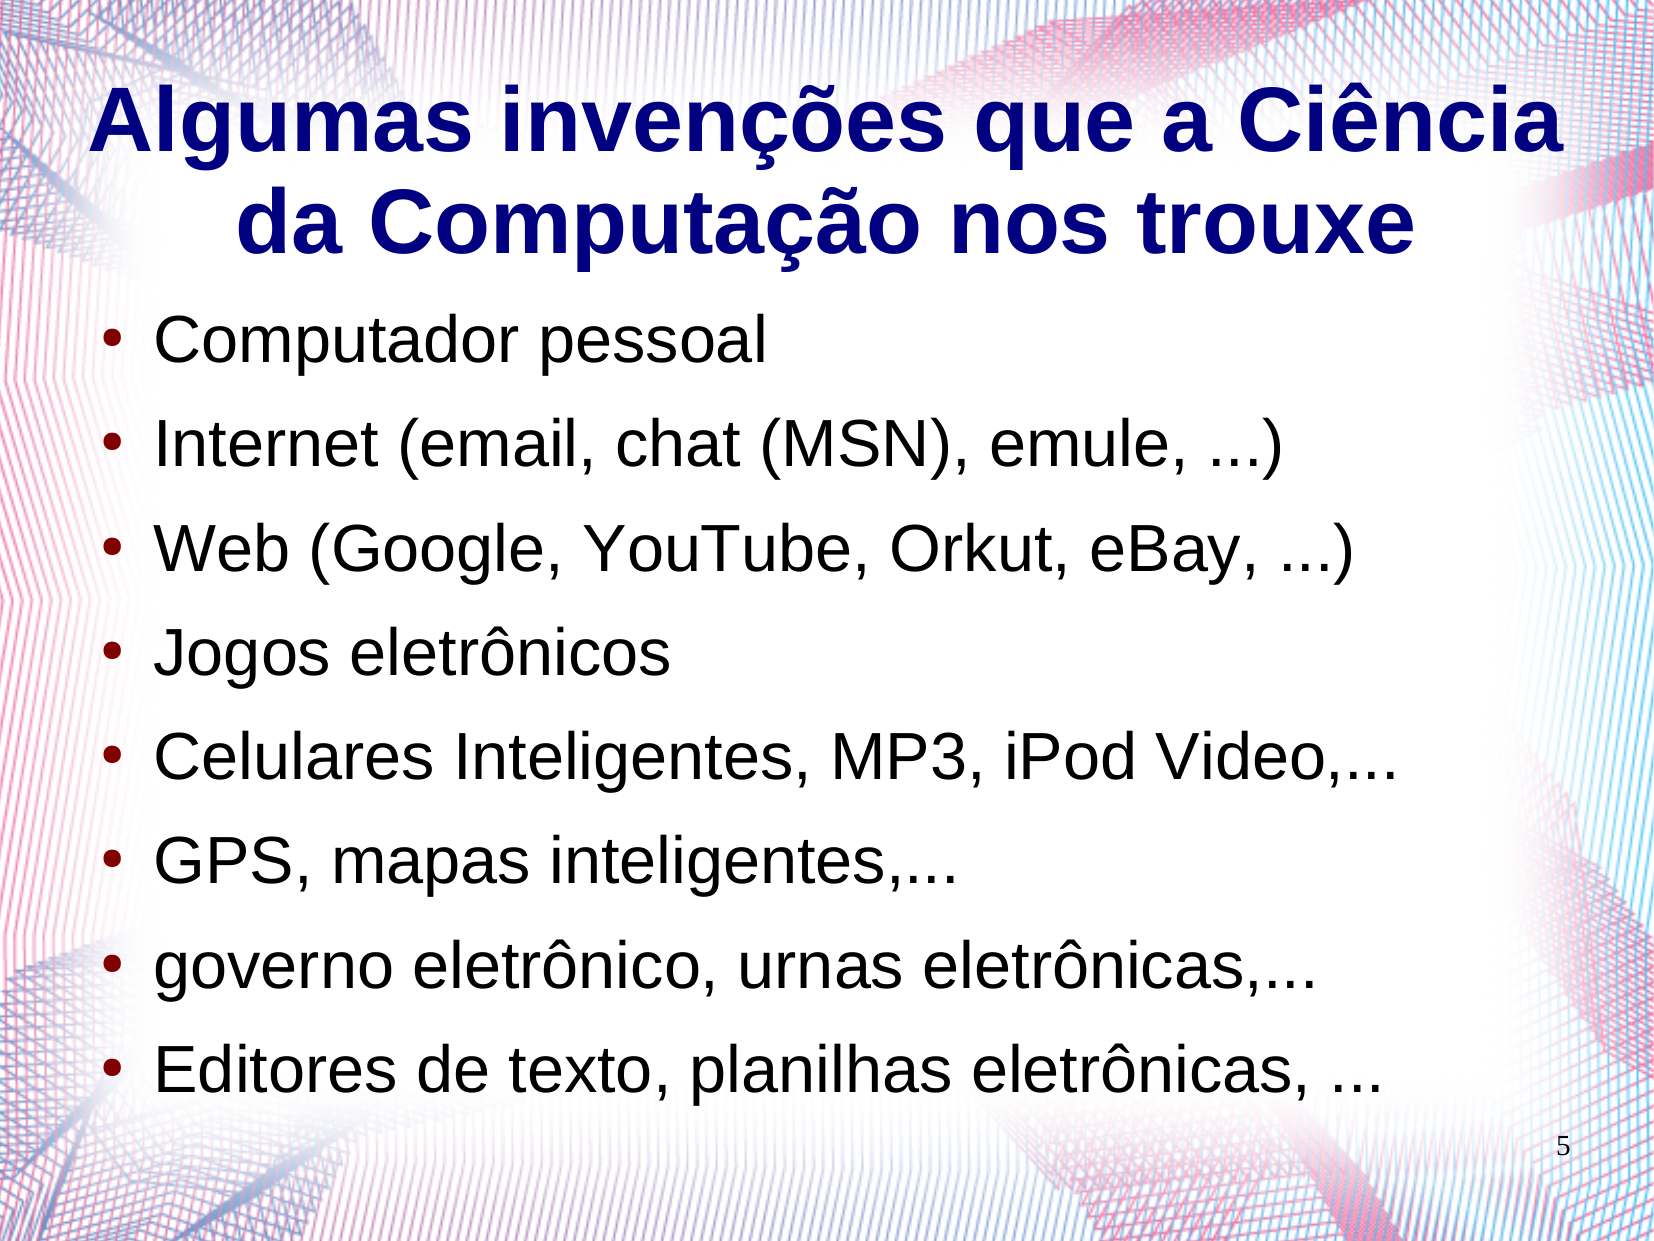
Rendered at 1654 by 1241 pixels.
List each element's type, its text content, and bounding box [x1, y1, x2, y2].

picture [0, 0, 1654, 1241]
list Computador pessoal Internet (email, chat (MSN), emule, ...) Web (Google, YouTube, Orkut, eBay, ...) Jogos eletrônicos Celulares Inteligentes, MP3, iPod Video,... GPS, mapas inteligentes,... governo eletrônico, urnas eletrônicas,... Editores de texto, planilhas eletrônicas, ... [82, 302, 1571, 1106]
title Algumas invenções que a Ciência da Computação nos trouxe [82, 68, 1571, 274]
